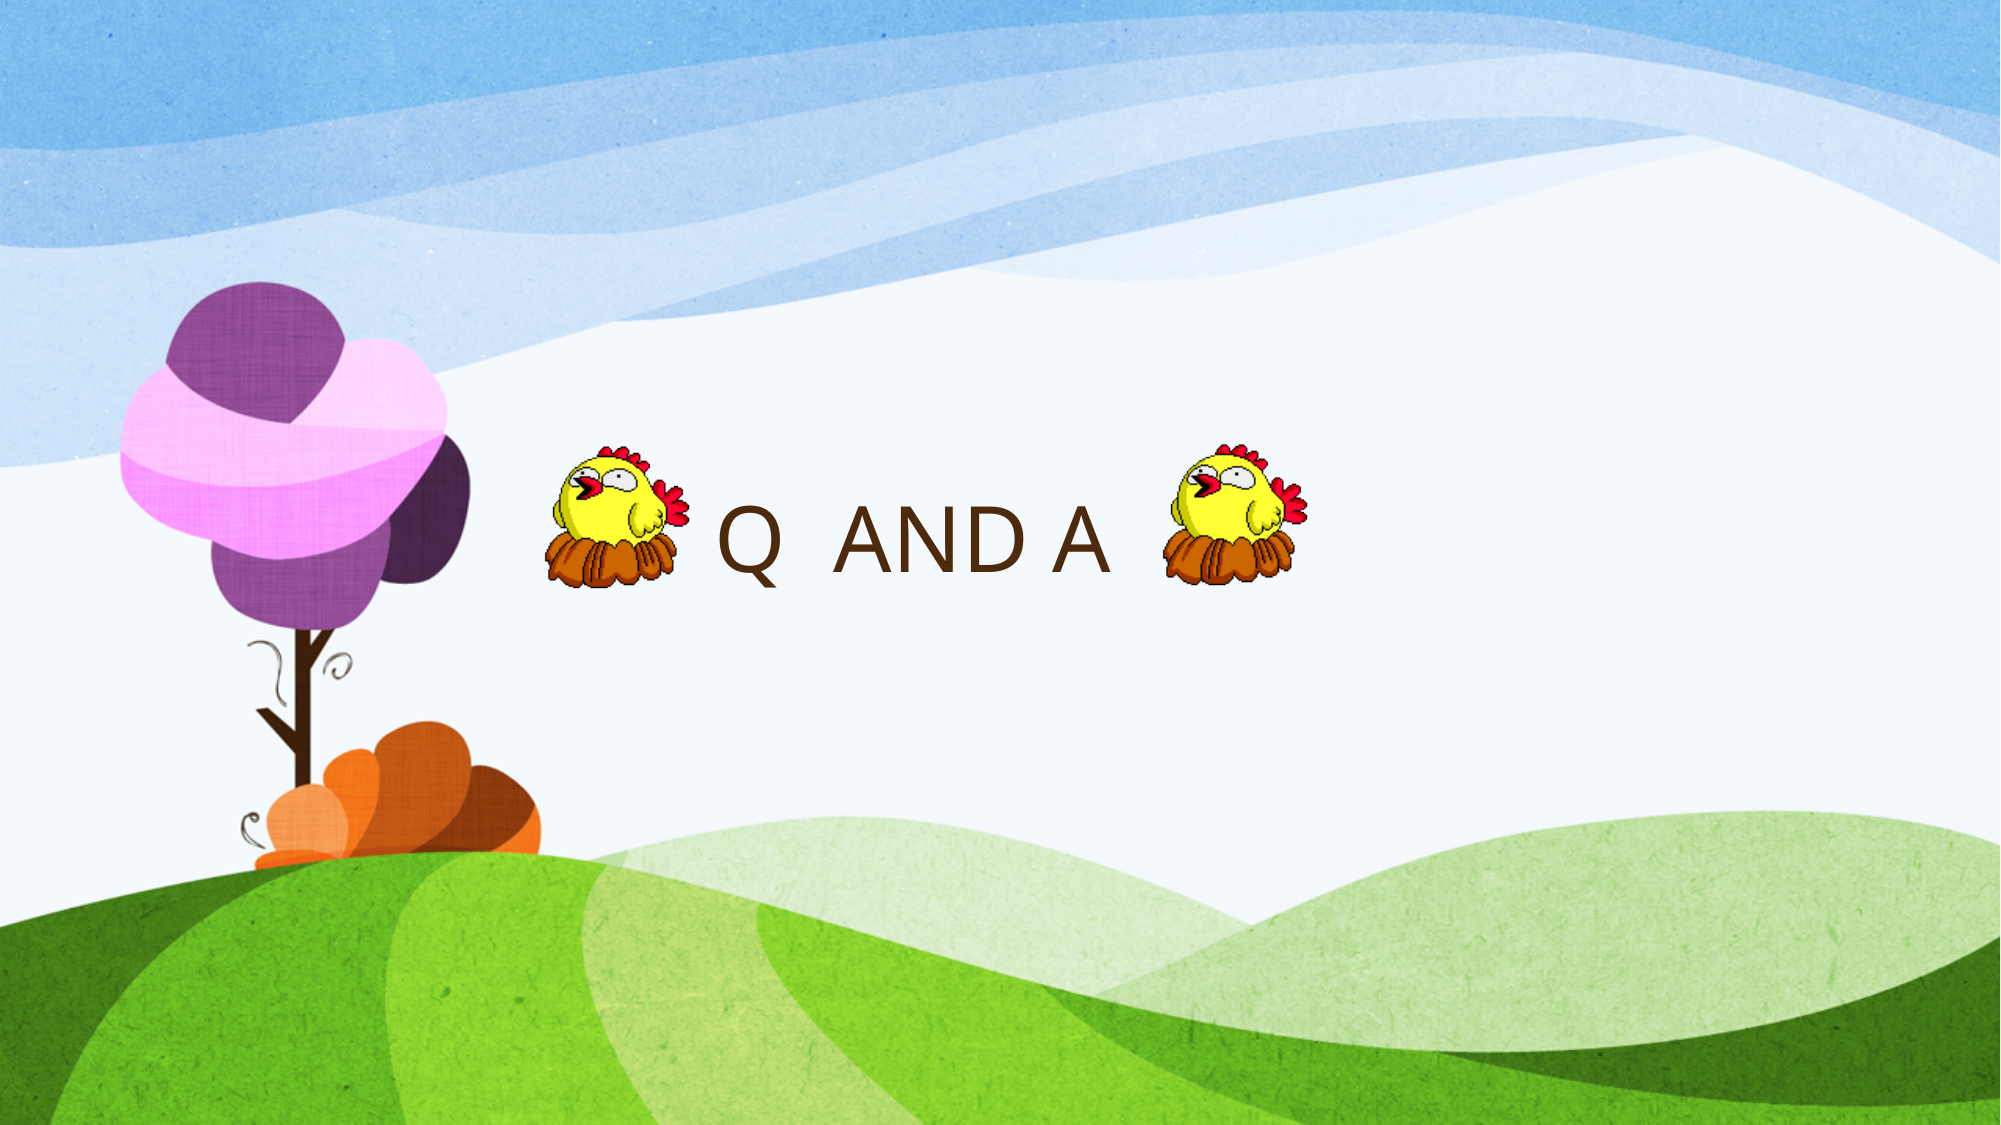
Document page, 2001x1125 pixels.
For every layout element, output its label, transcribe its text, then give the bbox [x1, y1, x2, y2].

picture [0, 0, 2001, 1125]
title Q AND A [699, 299, 1825, 600]
